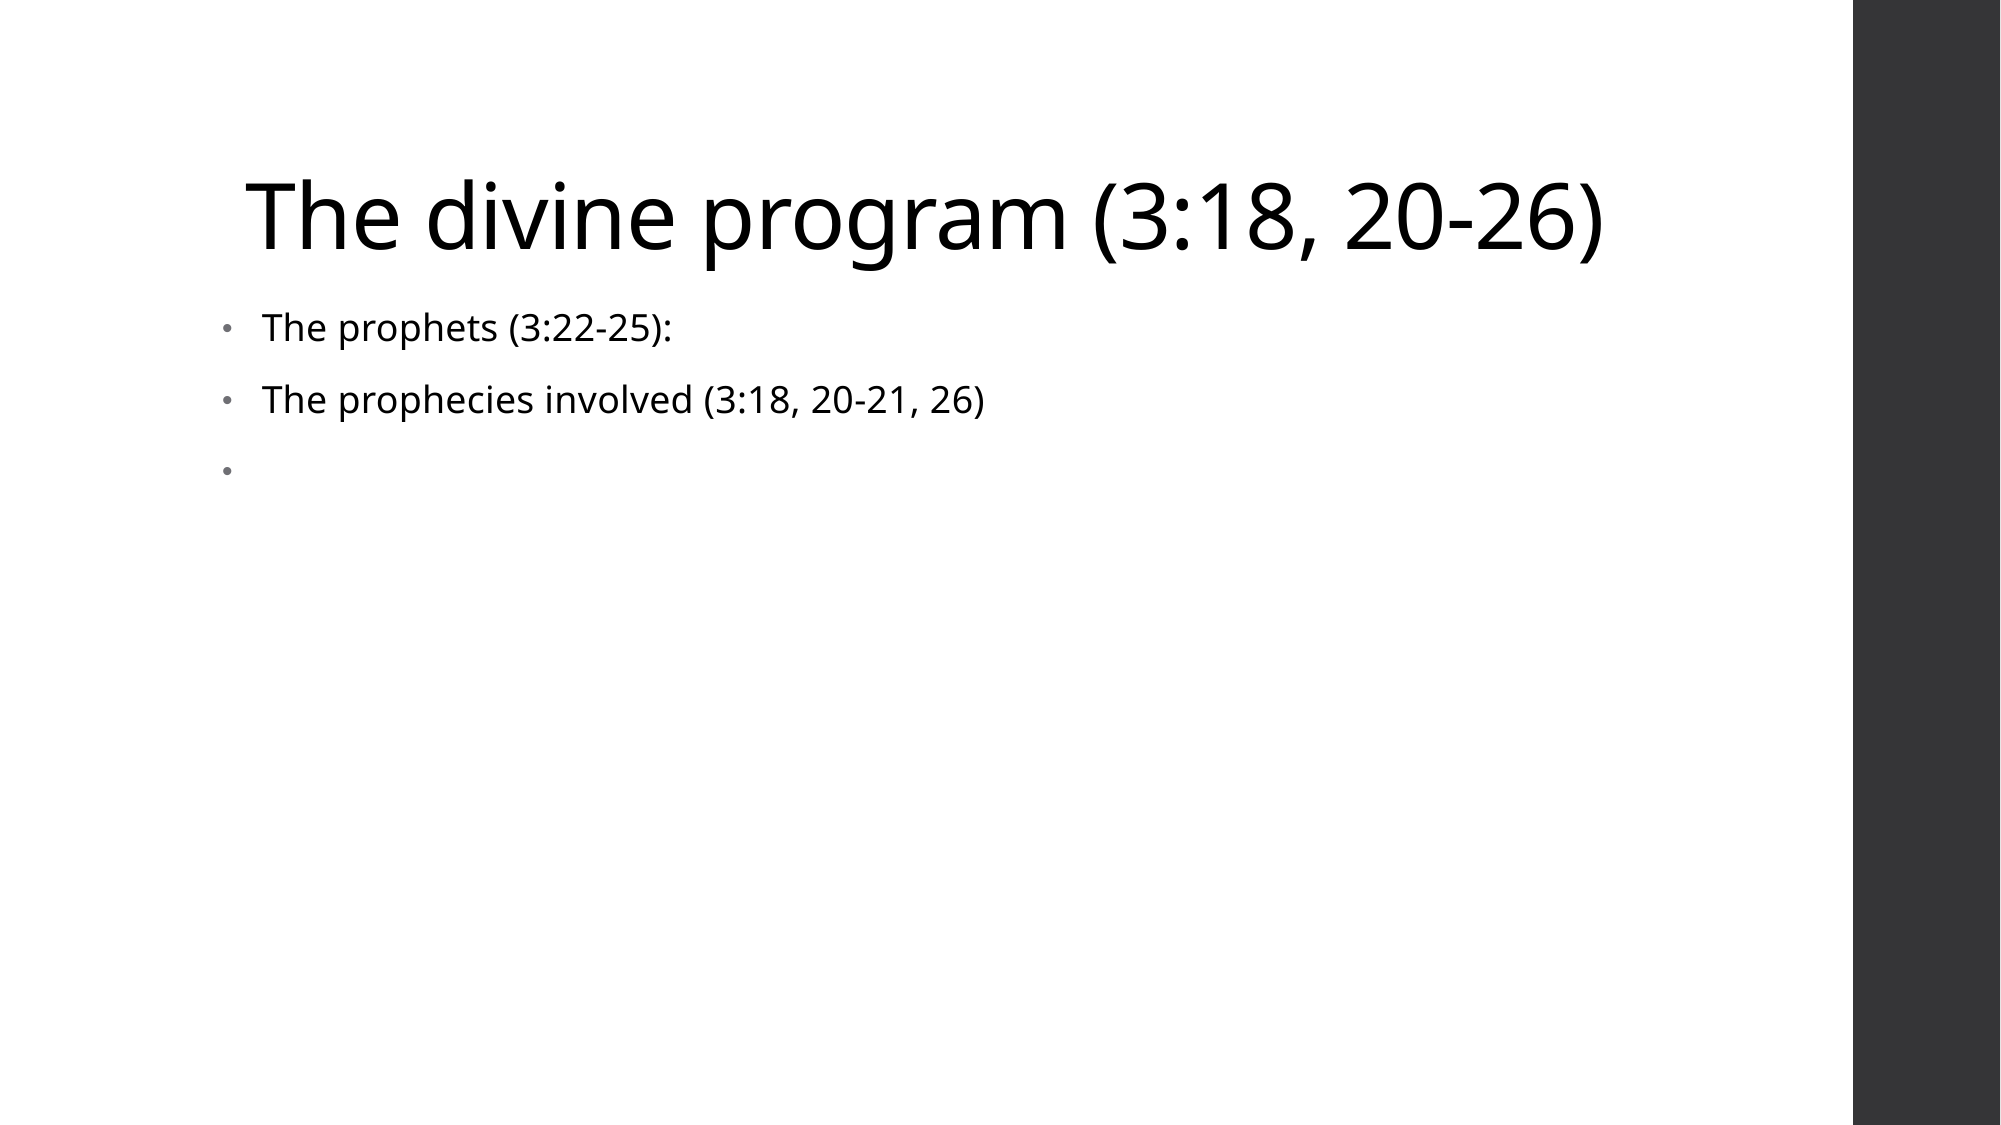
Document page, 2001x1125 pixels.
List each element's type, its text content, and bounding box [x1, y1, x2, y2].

title The divine program (3:18, 20-26) [206, 60, 1797, 278]
list The prophets (3:22-25): The prophecies involved (3:18, 20-21, 26) [206, 299, 1617, 1014]
